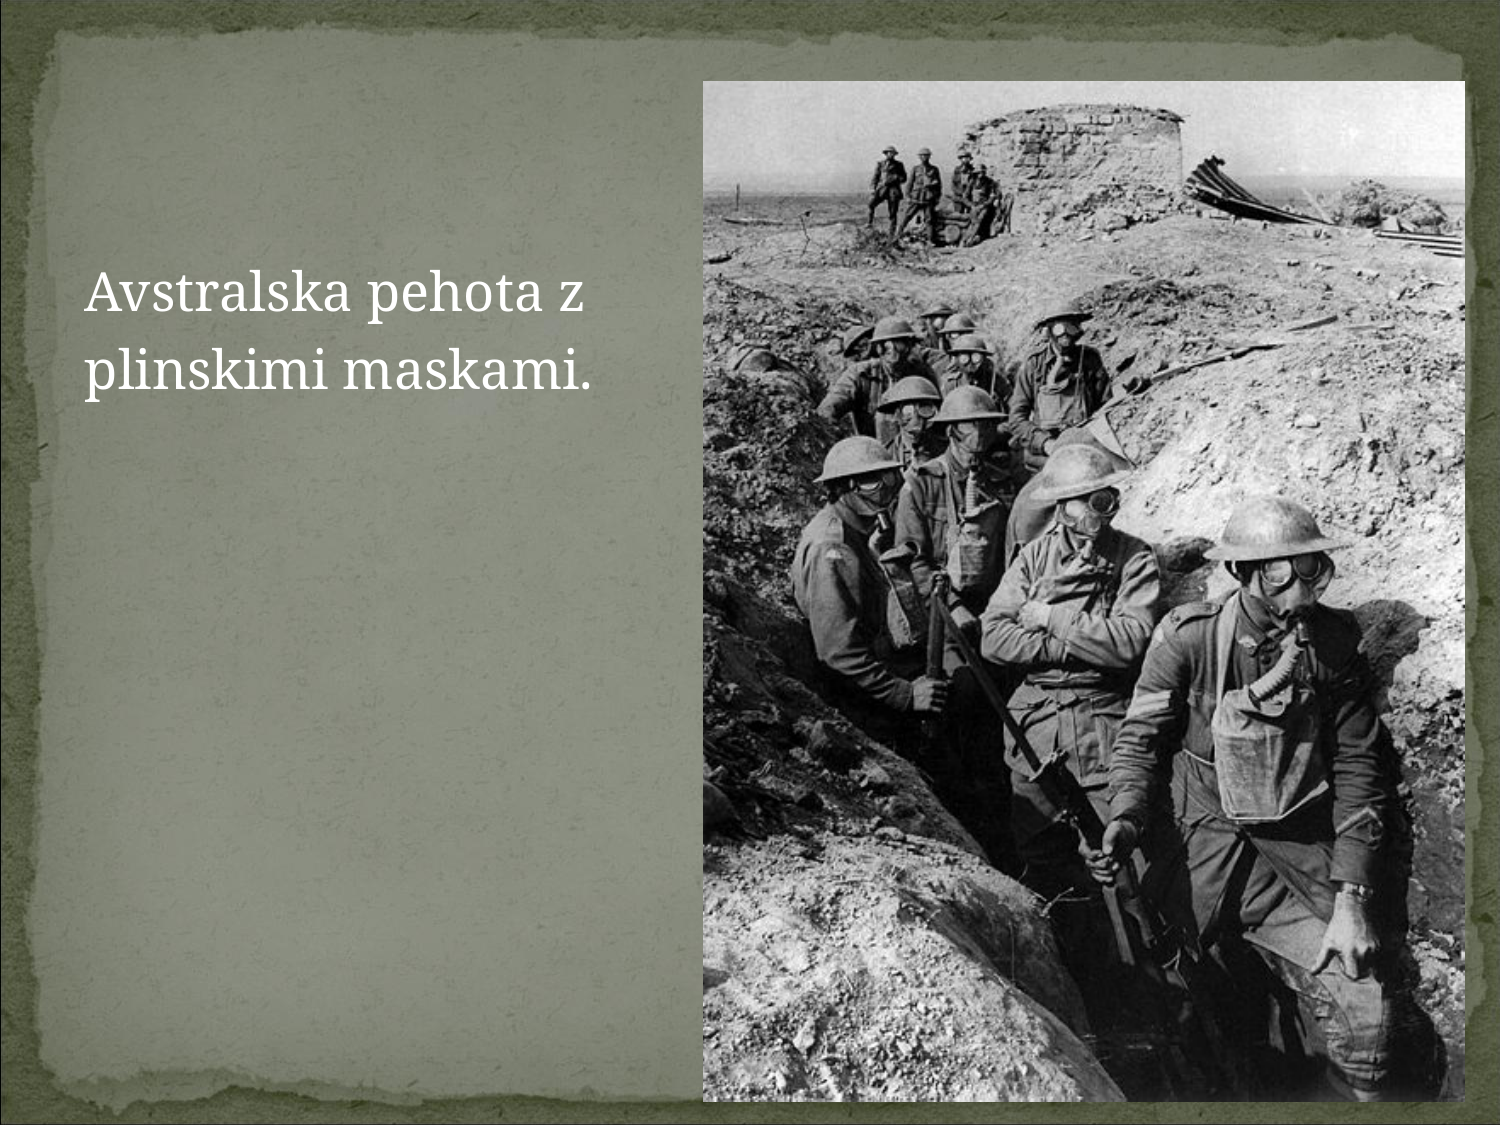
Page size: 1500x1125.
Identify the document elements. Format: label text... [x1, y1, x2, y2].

list Avstralska pehota z plinskimi maskami. [0, 249, 703, 1000]
picture [0, 0, 1500, 1125]
